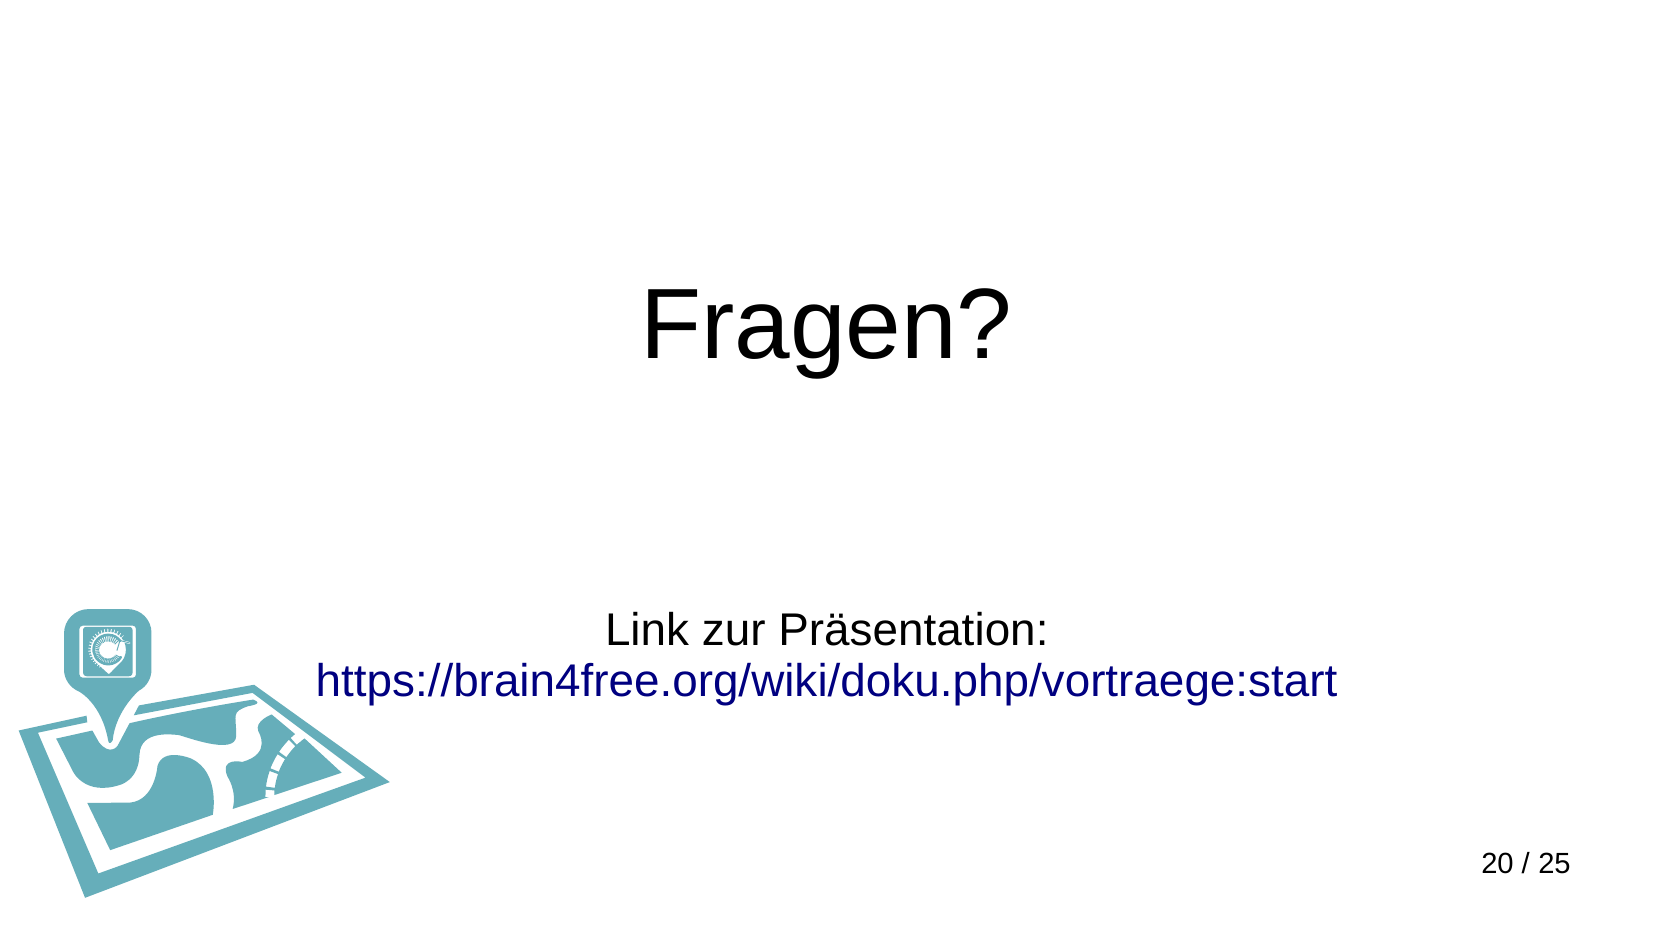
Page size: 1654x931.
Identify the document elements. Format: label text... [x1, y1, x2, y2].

subtitle Fragen? Link zur Präsentation: https://brain4free.org/wiki/doku.php/vortraege:start [82, 217, 1571, 758]
